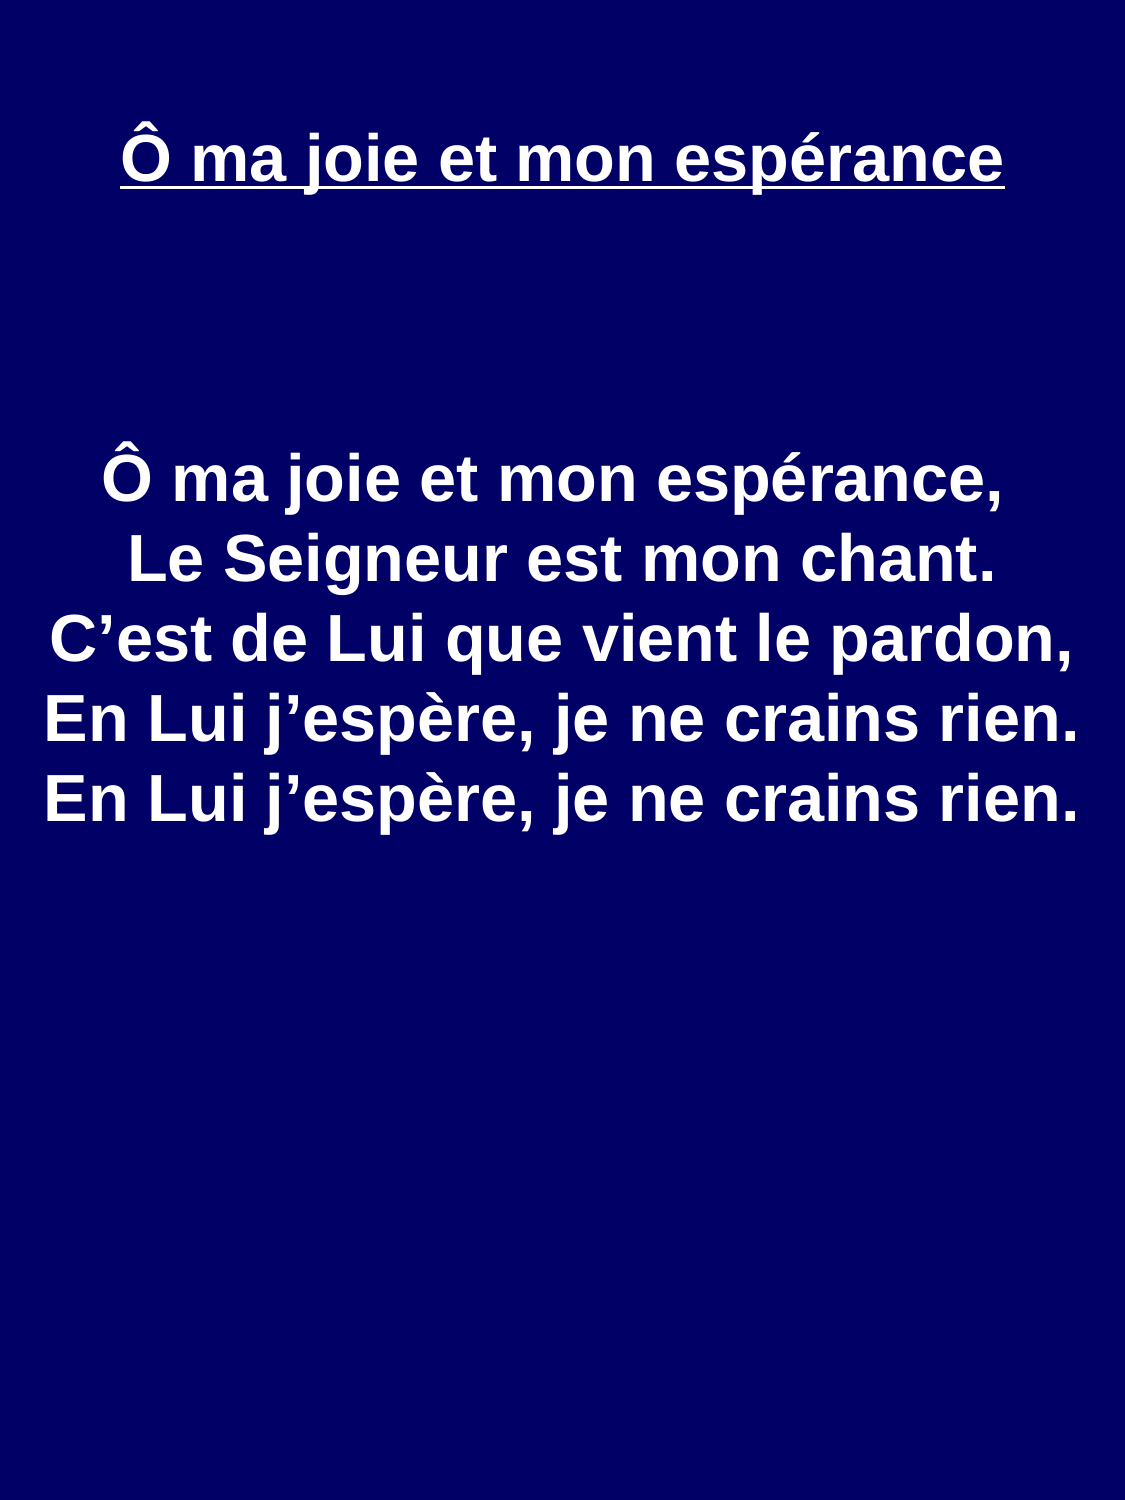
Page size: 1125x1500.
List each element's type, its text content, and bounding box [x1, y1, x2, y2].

text_box Ô ma joie et mon espérance Ô ma joie et mon espérance, Le Seigneur est mon chant. C’est de Lui que vient le pardon, En Lui j’espère, je ne crains rien. En Lui j’espère, je ne crains rien. [0, 107, 1125, 922]
